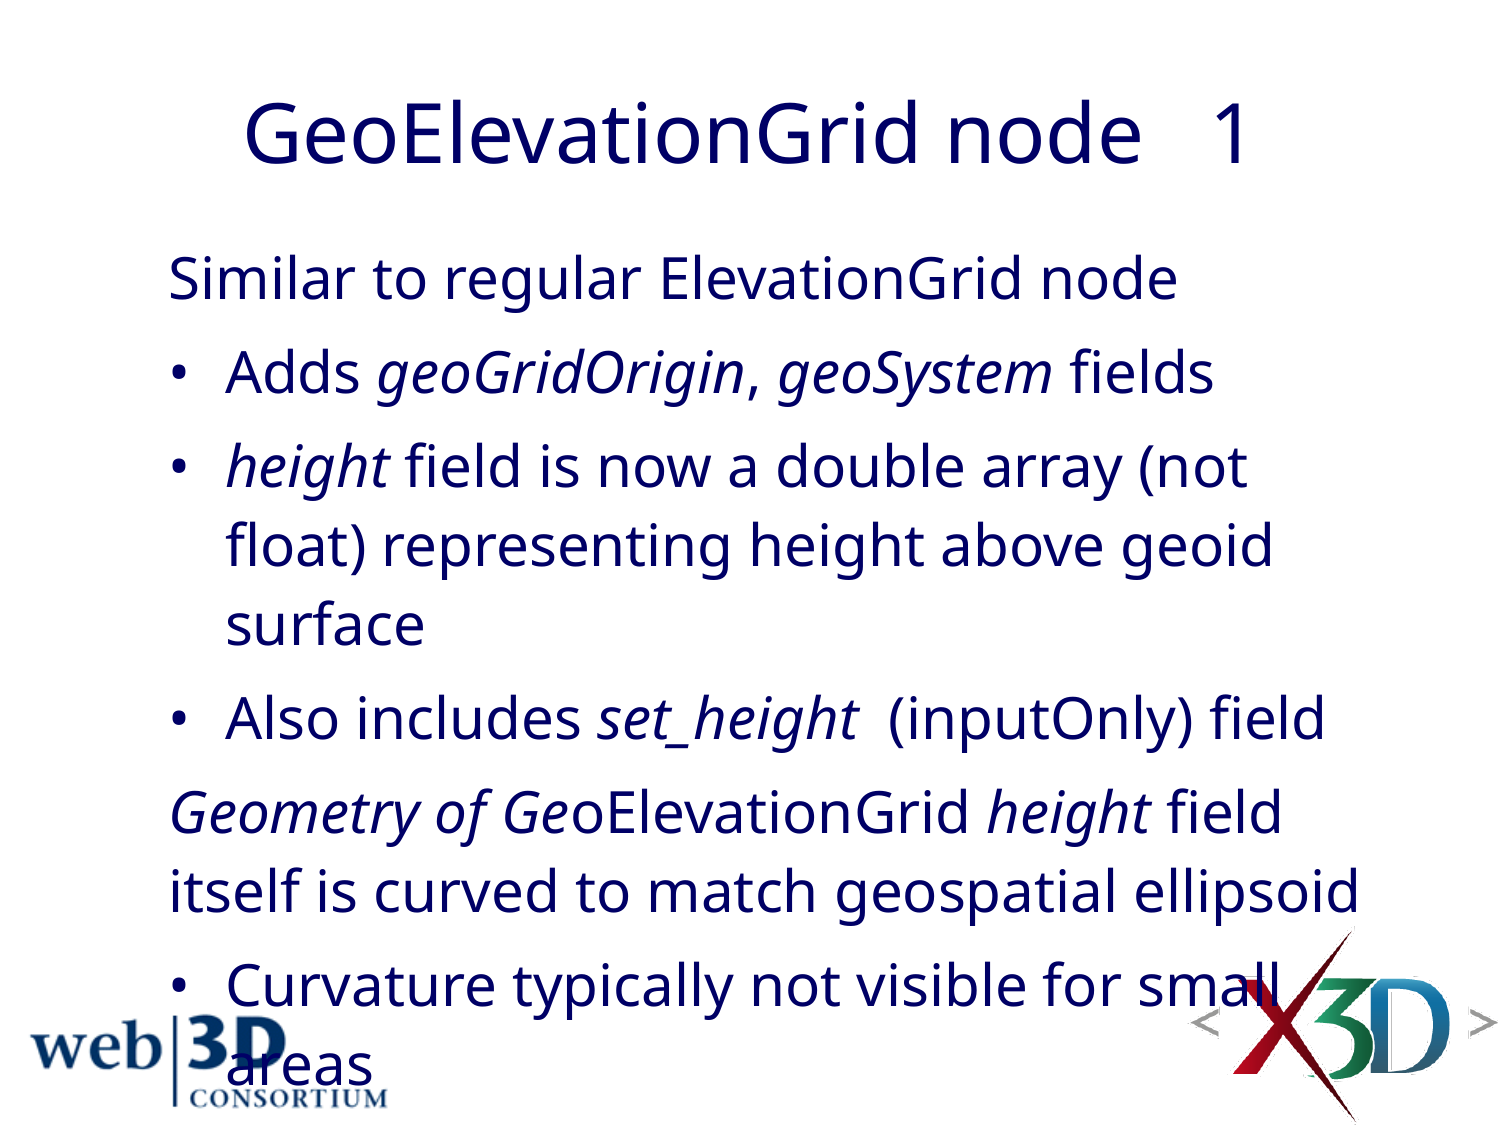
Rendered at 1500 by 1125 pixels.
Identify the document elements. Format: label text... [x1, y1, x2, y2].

title GeoElevationGrid node 1 [112, 44, 1388, 218]
picture [1187, 926, 1500, 1125]
list Similar to regular ElevationGrid node Adds geoGridOrigin, geoSystem fields height field is now a double array (not float) representing height above geoid surface Also includes set_height (inputOnly) field Geometry of GeoElevationGrid height field itself is curved to match geospatial ellipsoid Curvature typically not visible for small areas Nevertheless holds accurate for large areas, including definition of a full globe! [112, 237, 1388, 1028]
picture [12, 998, 413, 1118]
